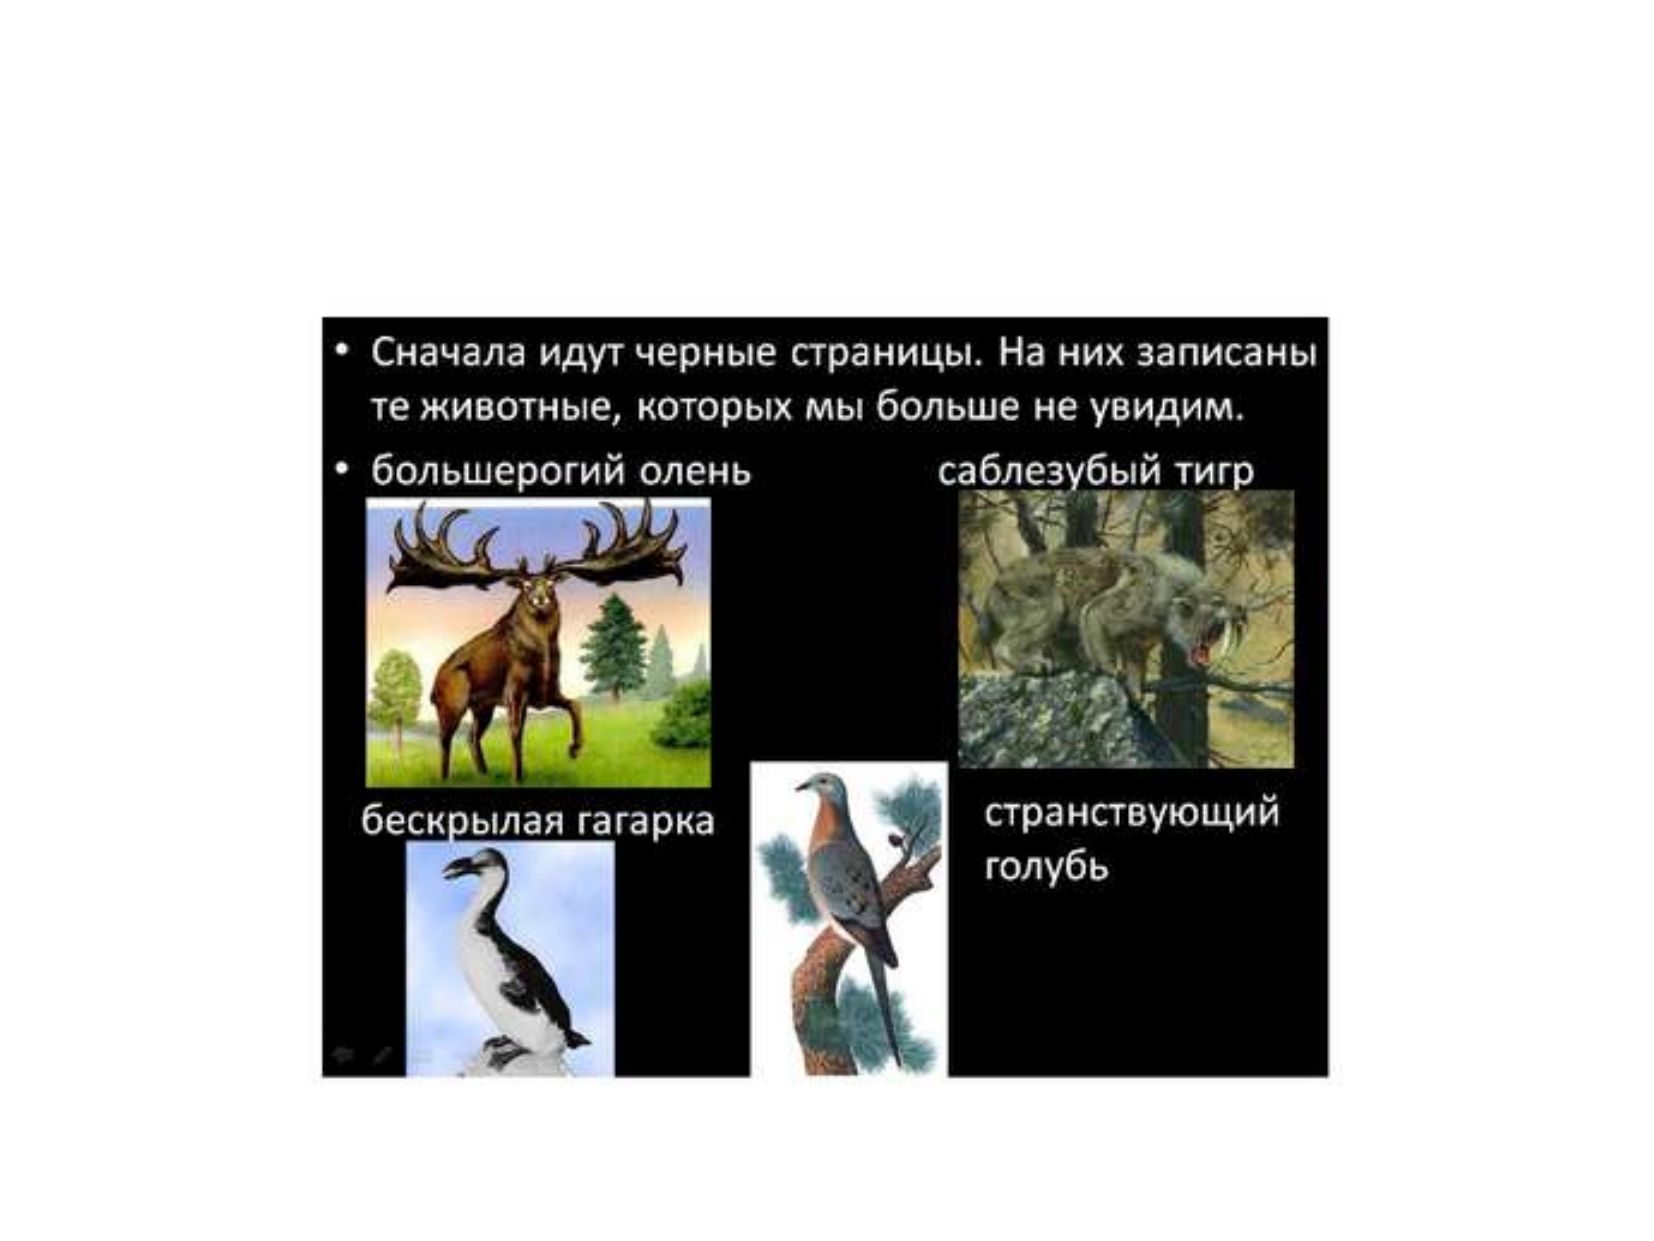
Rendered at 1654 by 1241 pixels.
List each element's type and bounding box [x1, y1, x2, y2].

picture [59, 49, 1595, 1201]
